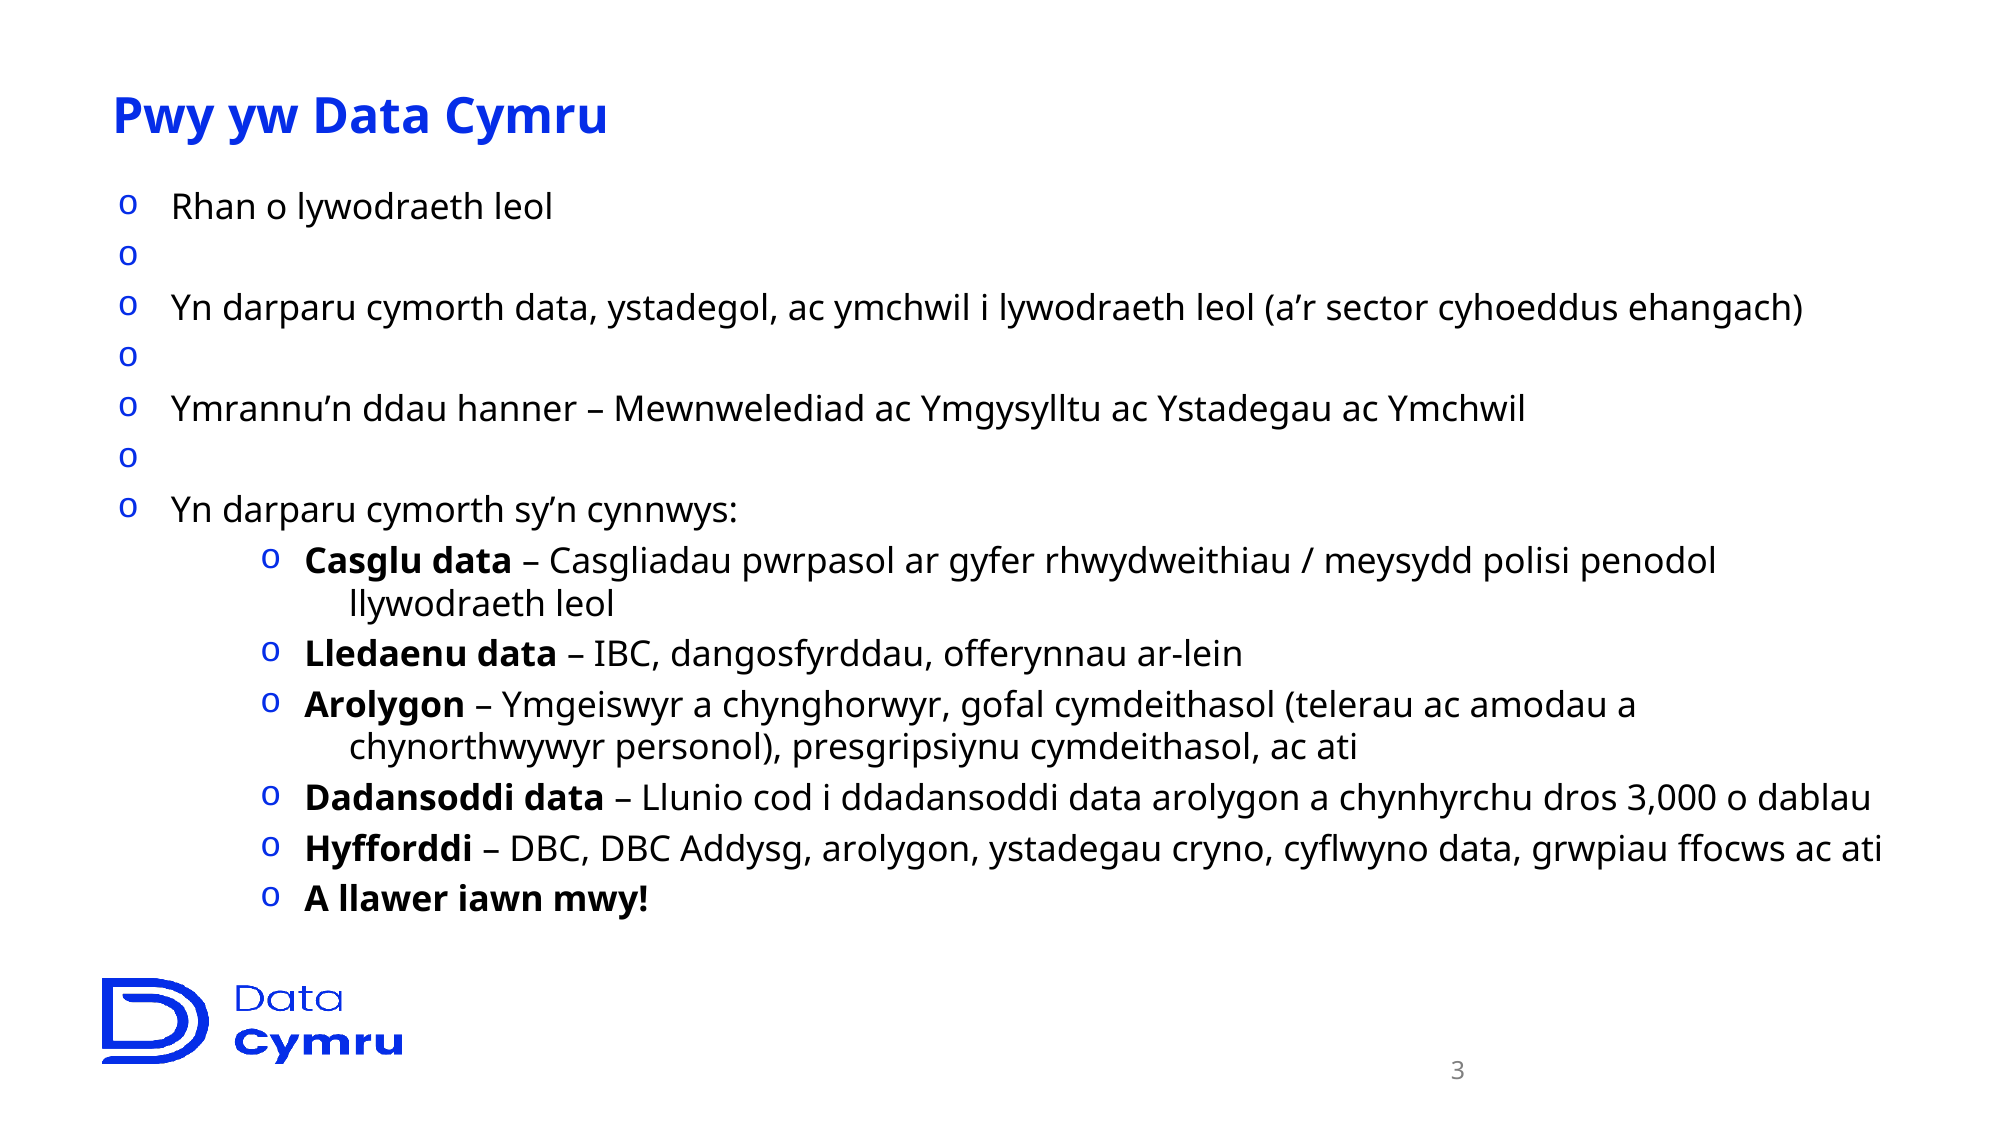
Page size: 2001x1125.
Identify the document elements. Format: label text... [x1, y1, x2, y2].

list Rhan o lywodraeth leol Yn darparu cymorth data, ystadegol, ac ymchwil i lywodraeth leol (a’r sector cyhoeddus ehangach) Ymrannu’n ddau hanner – Mewnwelediad ac Ymgysylltu ac Ystadegau ac Ymchwil Yn darparu cymorth sy’n cynnwys: Casglu data – Casgliadau pwrpasol ar gyfer rhwydweithiau / meysydd polisi penodol llywodraeth leol Lledaenu data – IBC, dangosfyrddau, offerynnau ar-lein Arolygon – Ymgeiswyr a chynghorwyr, gofal cymdeithasol (telerau ac amodau a chynorthwywyr personol), presgripsiynu cymdeithasol, ac ati Dadansoddi data – Llunio cod i ddadansoddi data arolygon a chynhyrchu dros 3,000 o dablau Hyfforddi – DBC, DBC Addysg, arolygon, ystadegau cryno, cyflwyno data, grwpiau ffocws ac ati A llawer iawn mwy! [102, 176, 1903, 958]
text_box 3 [1435, 1046, 1903, 1083]
title Pwy yw Data Cymru [97, 50, 1896, 177]
